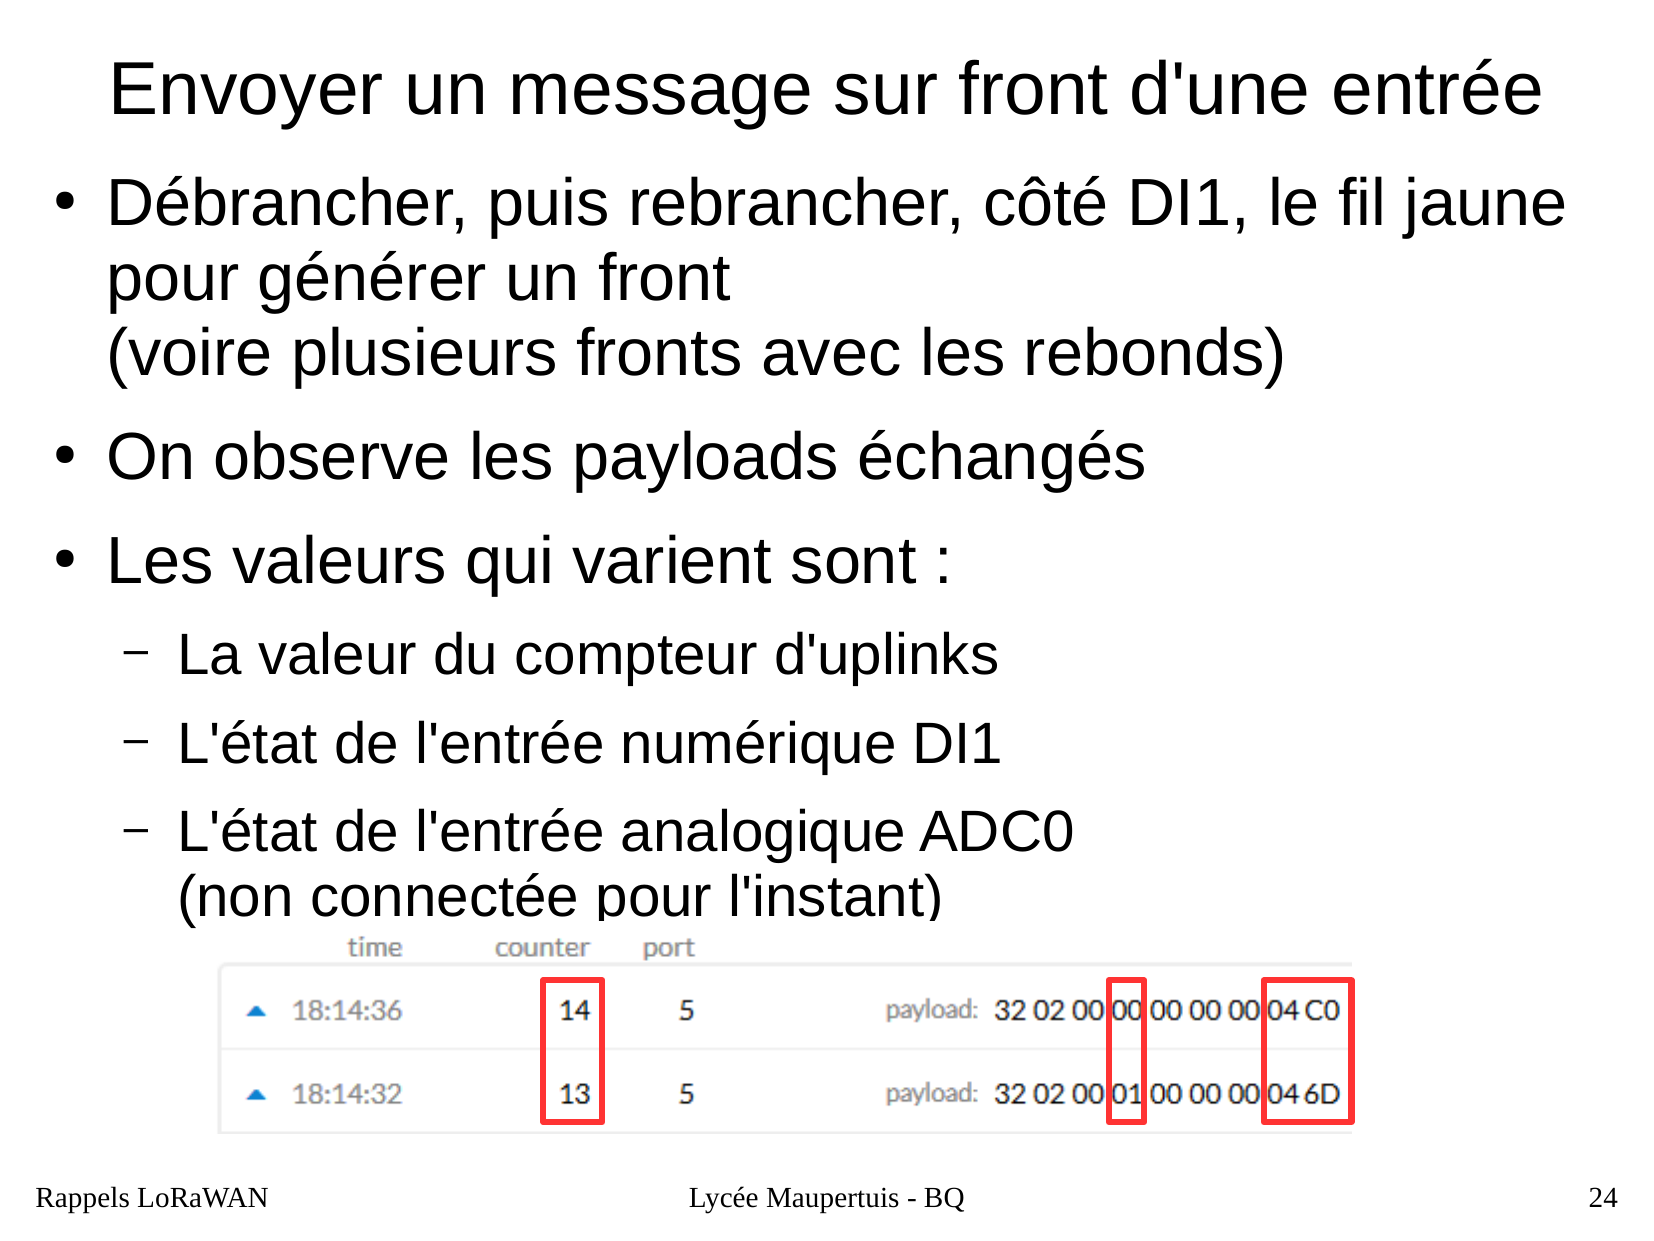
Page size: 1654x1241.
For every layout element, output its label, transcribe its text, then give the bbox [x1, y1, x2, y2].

list Débrancher, puis rebrancher, côté DI1, le fil jaune pour générer un front (voire plusieurs fronts avec les rebonds) On observe les payloads échangés Les valeurs qui varient sont : La valeur du compteur d'uplinks L'état de l'entrée numérique DI1 L'état de l'entrée analogique ADC0 (non connectée pour l'instant) [35, 165, 1619, 1170]
title Envoyer un message sur front d'une entrée [35, 35, 1619, 142]
picture [212, 921, 1352, 1134]
picture [1267, 983, 1348, 1119]
